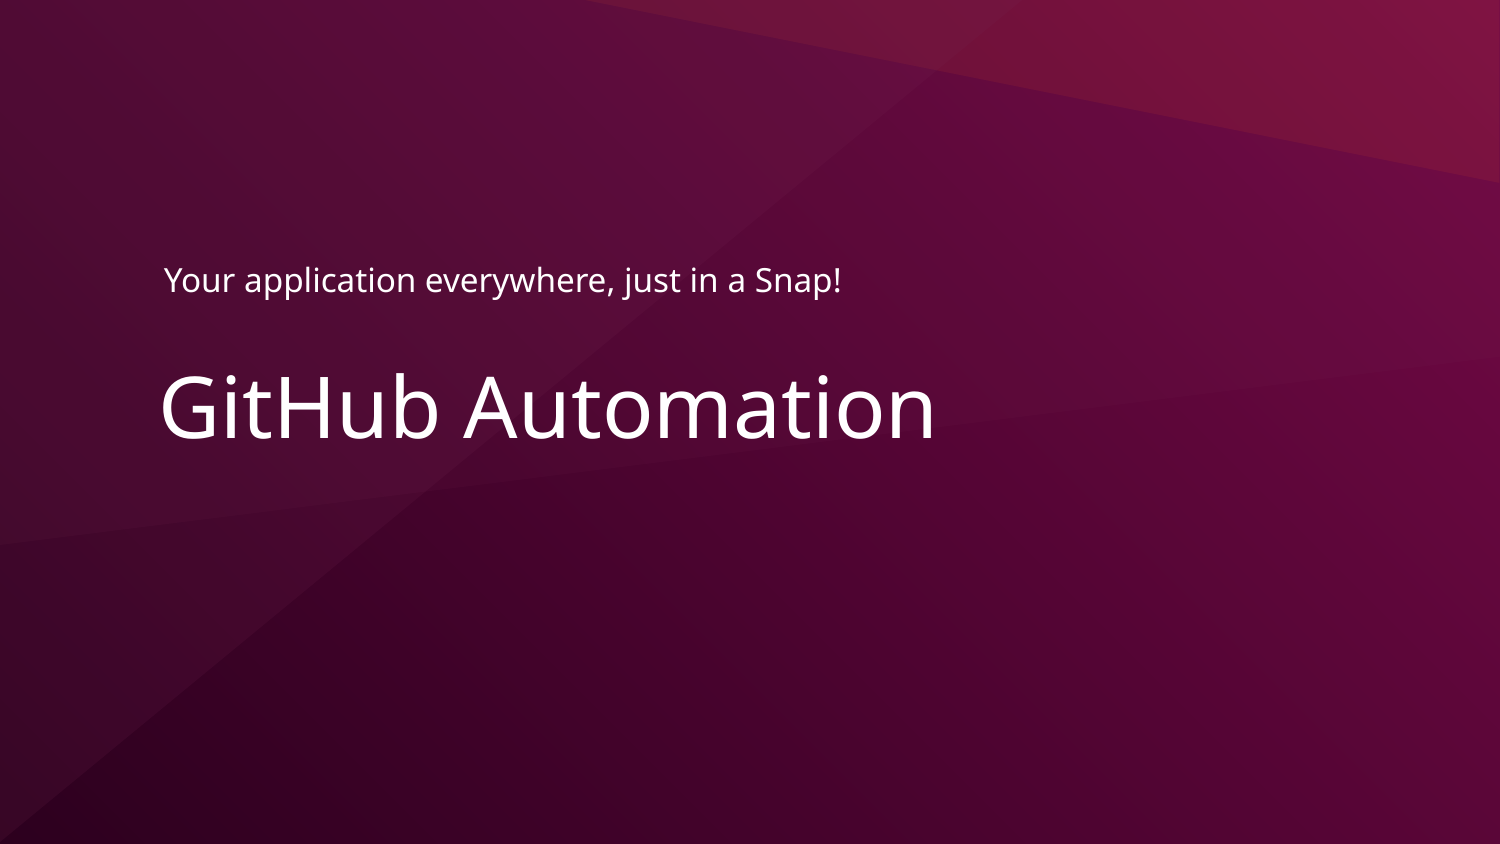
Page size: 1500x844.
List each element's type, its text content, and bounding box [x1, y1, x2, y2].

title GitHub Automation [158, 352, 1378, 607]
subtitle Your application everywhere, just in a Snap! [163, 259, 940, 324]
